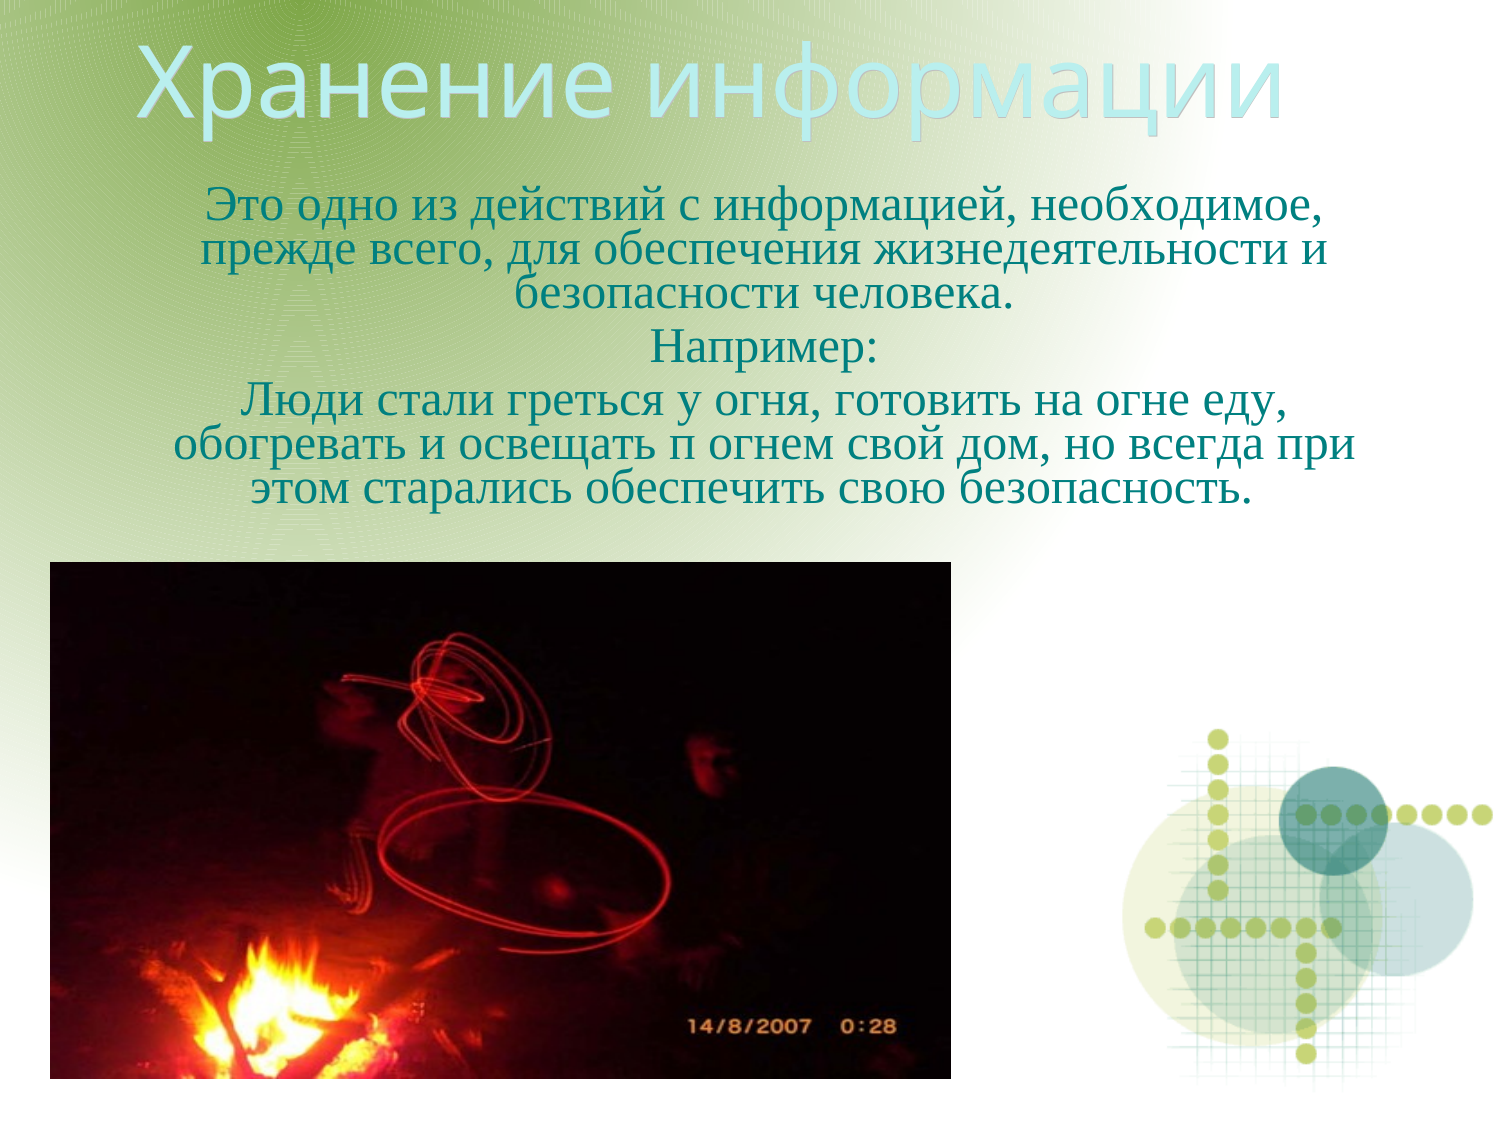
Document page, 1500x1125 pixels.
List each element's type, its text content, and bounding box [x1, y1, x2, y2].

title Хранение информации [75, 34, 1351, 292]
subtitle Это одно из действий с информацией, необходимое, прежде всего, для обеспечения жизнедеятельности и безопасности человека. Например: Люди стали греться у огня, готовить на огне еду, обогревать и освещать п огнем свой дом, но всегда при этом старались обеспечить свою безопасность. [140, 177, 1388, 592]
picture [1110, 718, 1500, 1098]
picture [50, 562, 951, 1079]
